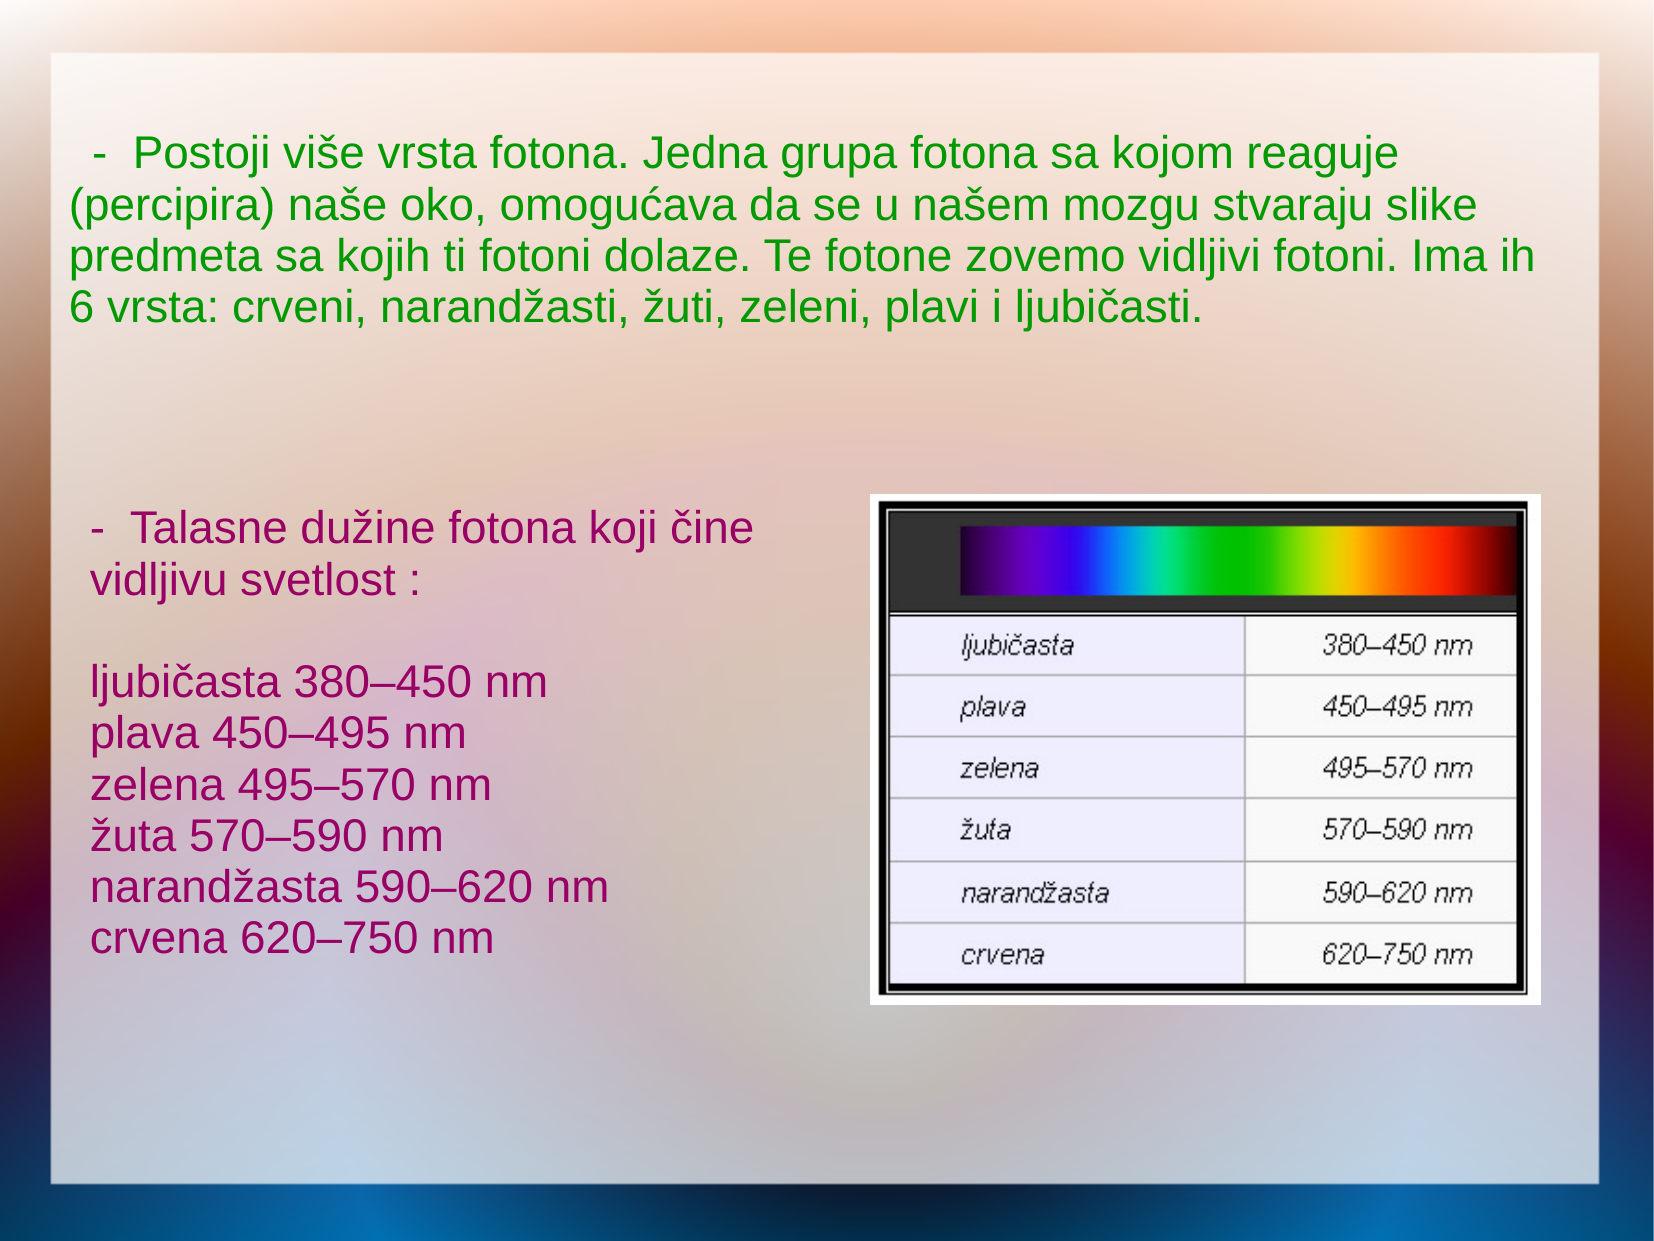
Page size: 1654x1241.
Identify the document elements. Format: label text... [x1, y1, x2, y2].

text_box - Postoji više vrsta fotona. Jedna grupa fotona sa kojom reaguje (percipira) naše oko, omogućava da se u našem mozgu stvaraju slike predmeta sa kojih ti fotoni dolaze. Te fotone zovemo vidljivi fotoni. Ima ih 6 vrsta: crveni, narandžasti, žuti, zeleni, plavi i ljubičasti. [54, 120, 1576, 406]
picture [0, 0, 1654, 1241]
text_box - Talasne dužine fotona koji čine vidljivu svetlost : ljubičasta 380–450 nm plava 450–495 nm zelena 495–570 nm žuta 570–590 nm narandžasta 590–620 nm crvena 620–750 nm [75, 495, 896, 1051]
